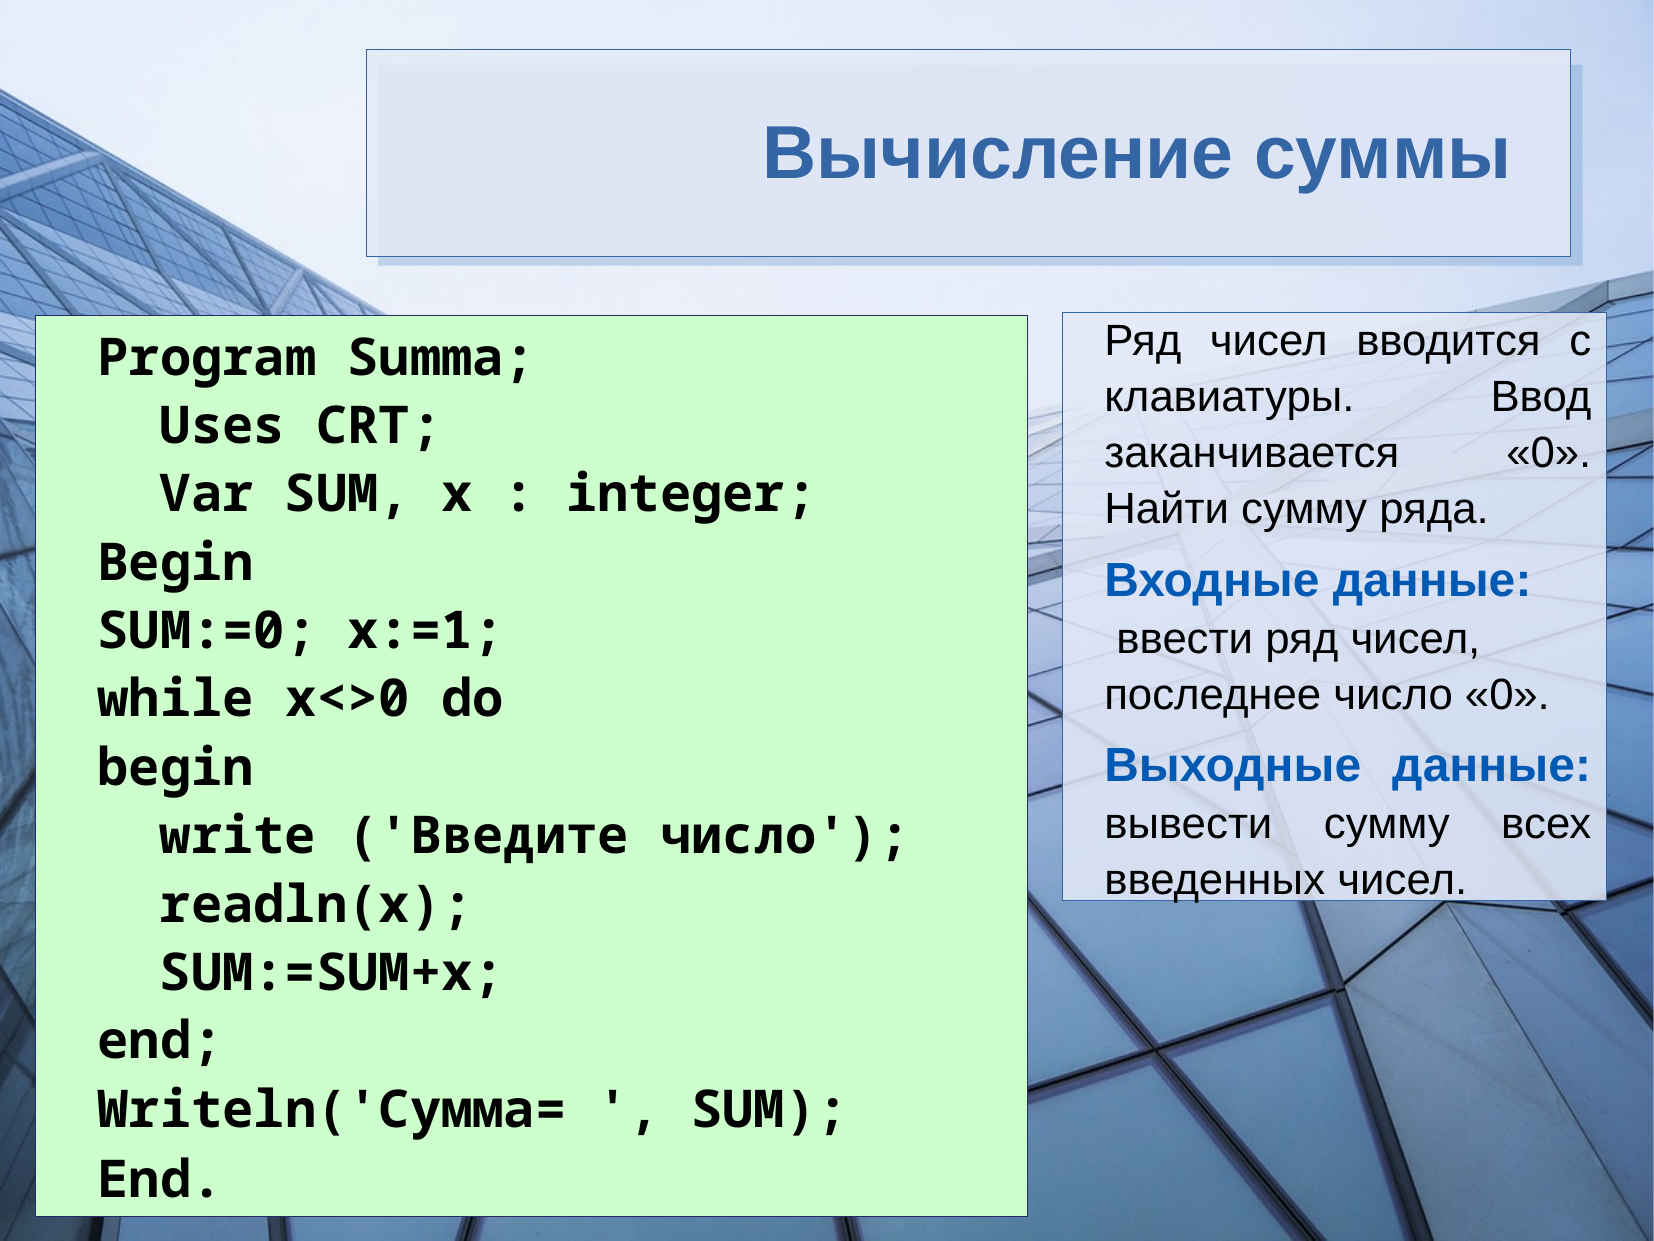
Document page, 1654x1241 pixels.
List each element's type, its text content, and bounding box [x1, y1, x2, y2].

text_box Ряд чисел вводится с клавиатуры. Ввод заканчивается «0». Найти сумму ряда. Входные данные: ввести ряд чисел, последнее число «0». Выходные данные: вывести сумму всех введенных чисел. [1062, 312, 1607, 901]
text_box [377, 64, 1583, 266]
picture [0, 0, 1654, 1241]
title Вычисление суммы [366, 49, 1571, 257]
text_box Program Summa; Uses CRT; Var SUM, x : integer; Begin SUM:=0; x:=1; while x<>0 do begin write ('Введите числo'); readln(x); SUM:=SUM+x; end; Writeln('Сумма= ', SUM); End. [35, 315, 1028, 1217]
